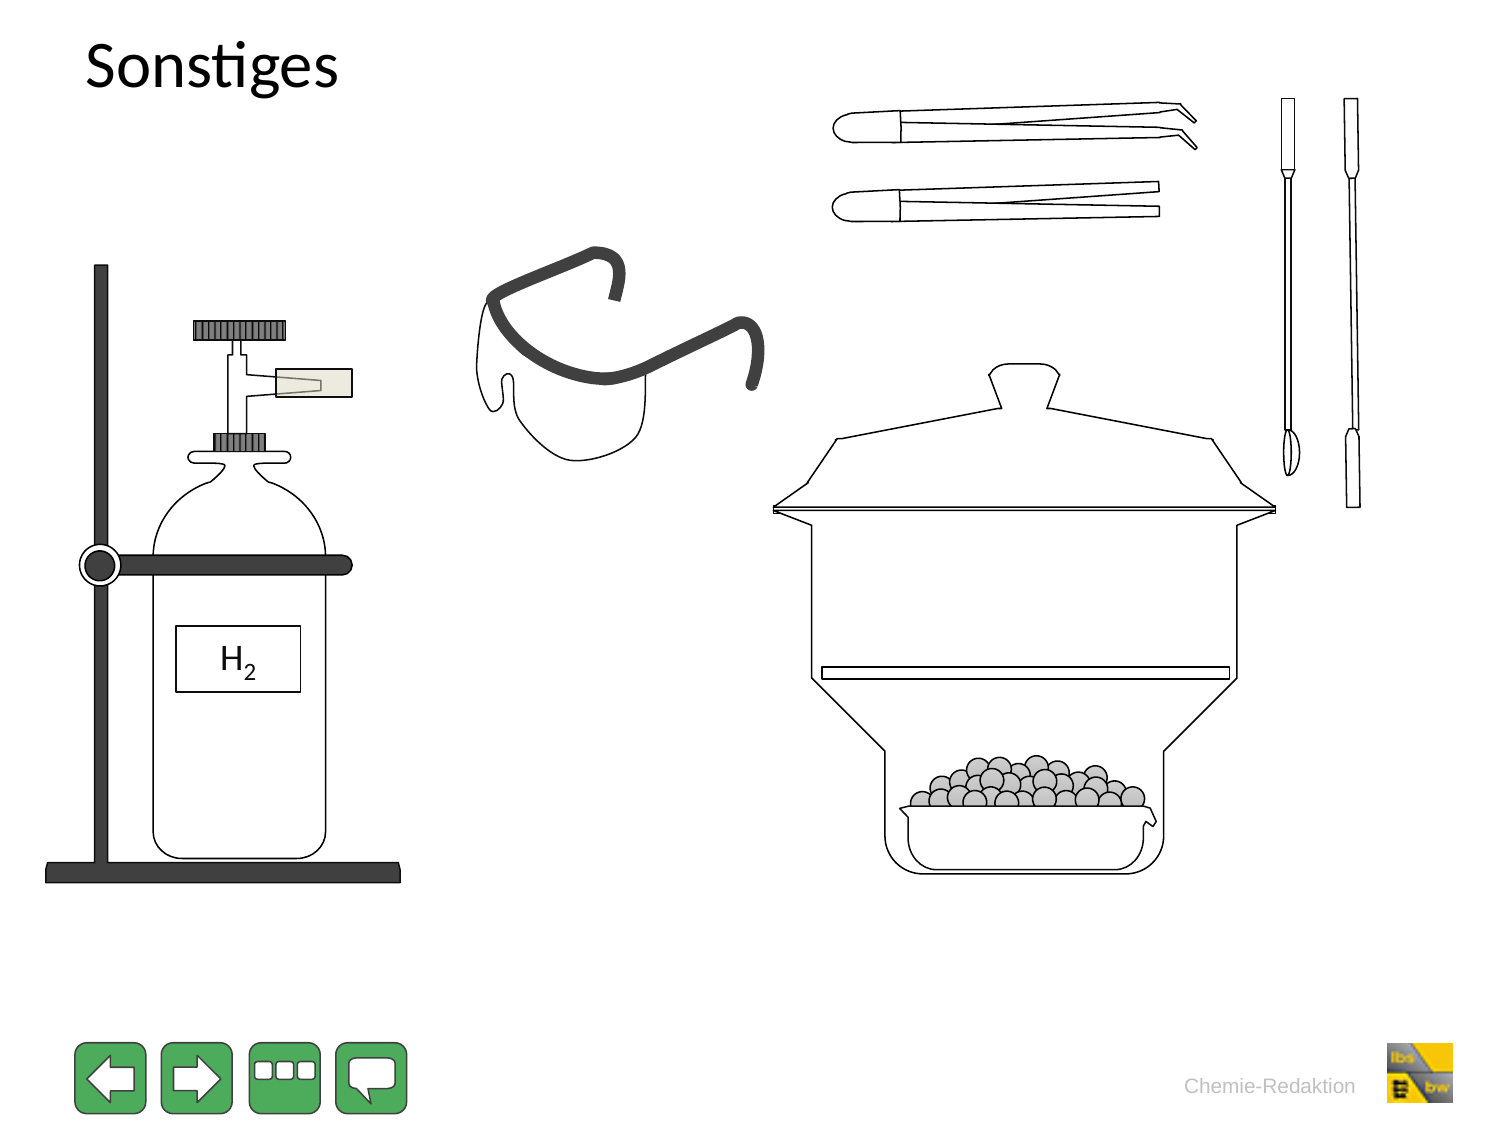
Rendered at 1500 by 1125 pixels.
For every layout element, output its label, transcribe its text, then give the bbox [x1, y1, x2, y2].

text_box [833, 102, 1198, 150]
text_box [1281, 99, 1300, 476]
text_box [832, 181, 1160, 222]
text_box H2 [176, 626, 301, 692]
text_box [1344, 98, 1361, 508]
text_box [773, 363, 1276, 874]
text_box [476, 303, 646, 461]
text_box [45, 265, 401, 883]
title Sonstiges [70, 13, 971, 107]
picture [1387, 1043, 1453, 1103]
